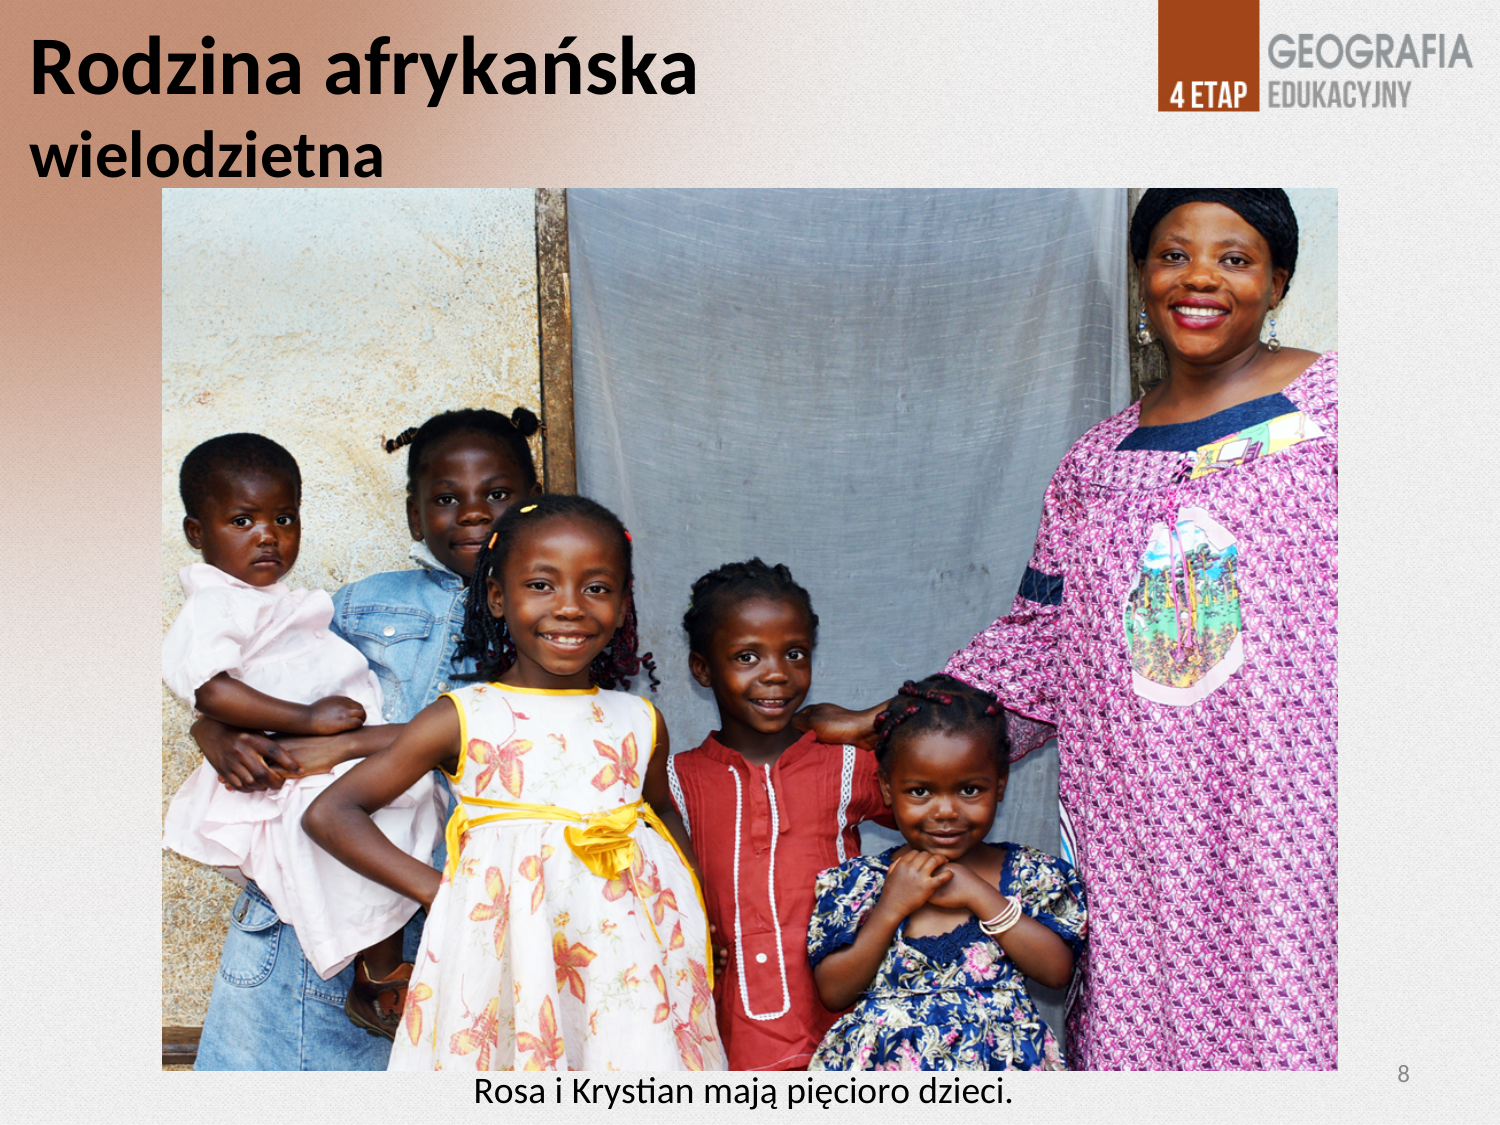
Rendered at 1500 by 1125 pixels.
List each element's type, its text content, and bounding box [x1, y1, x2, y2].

picture [0, 0, 1500, 1125]
text_box Rosa i Krystian mają pięcioro dzieci. [289, 1071, 1199, 1120]
text_box <numer> [1074, 1042, 1426, 1103]
text_box Rodzina afrykańska wielodzietna [14, 3, 1365, 199]
